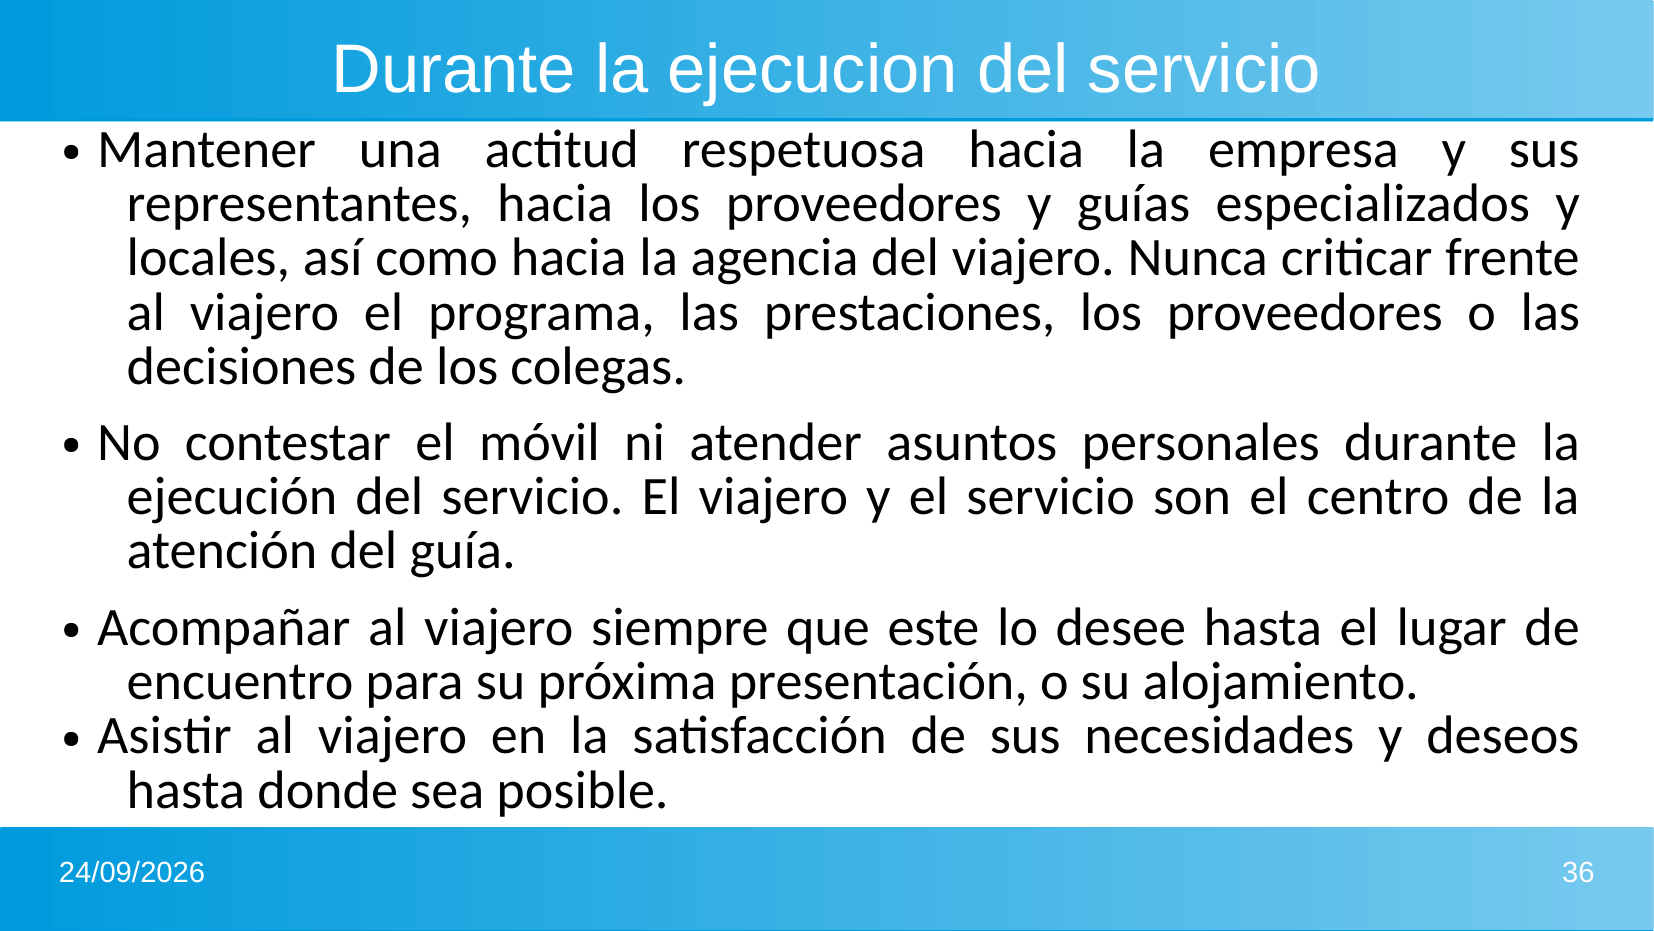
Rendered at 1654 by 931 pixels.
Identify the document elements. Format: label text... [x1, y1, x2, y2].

title Durante la ejecucion del servicio [58, 29, 1595, 108]
list Mantener una actitud respetuosa hacia la empresa y sus representantes, hacia los proveedores y guías especializados y locales, así como hacia la agencia del viajero. Nunca criticar frente al viajero el programa, las prestaciones, los proveedores o las decisiones de los colegas. No contestar el móvil ni atender asuntos personales durante la ejecución del servicio. El viajero y el servicio son el centro de la atención del guía. Acompañar al viajero siempre que este lo desee hasta el lugar de encuentro para su próxima presentación, o su alojamiento. Asistir al viajero en la satisfacción de sus necesidades y deseos hasta donde sea posible. [46, 126, 1583, 717]
